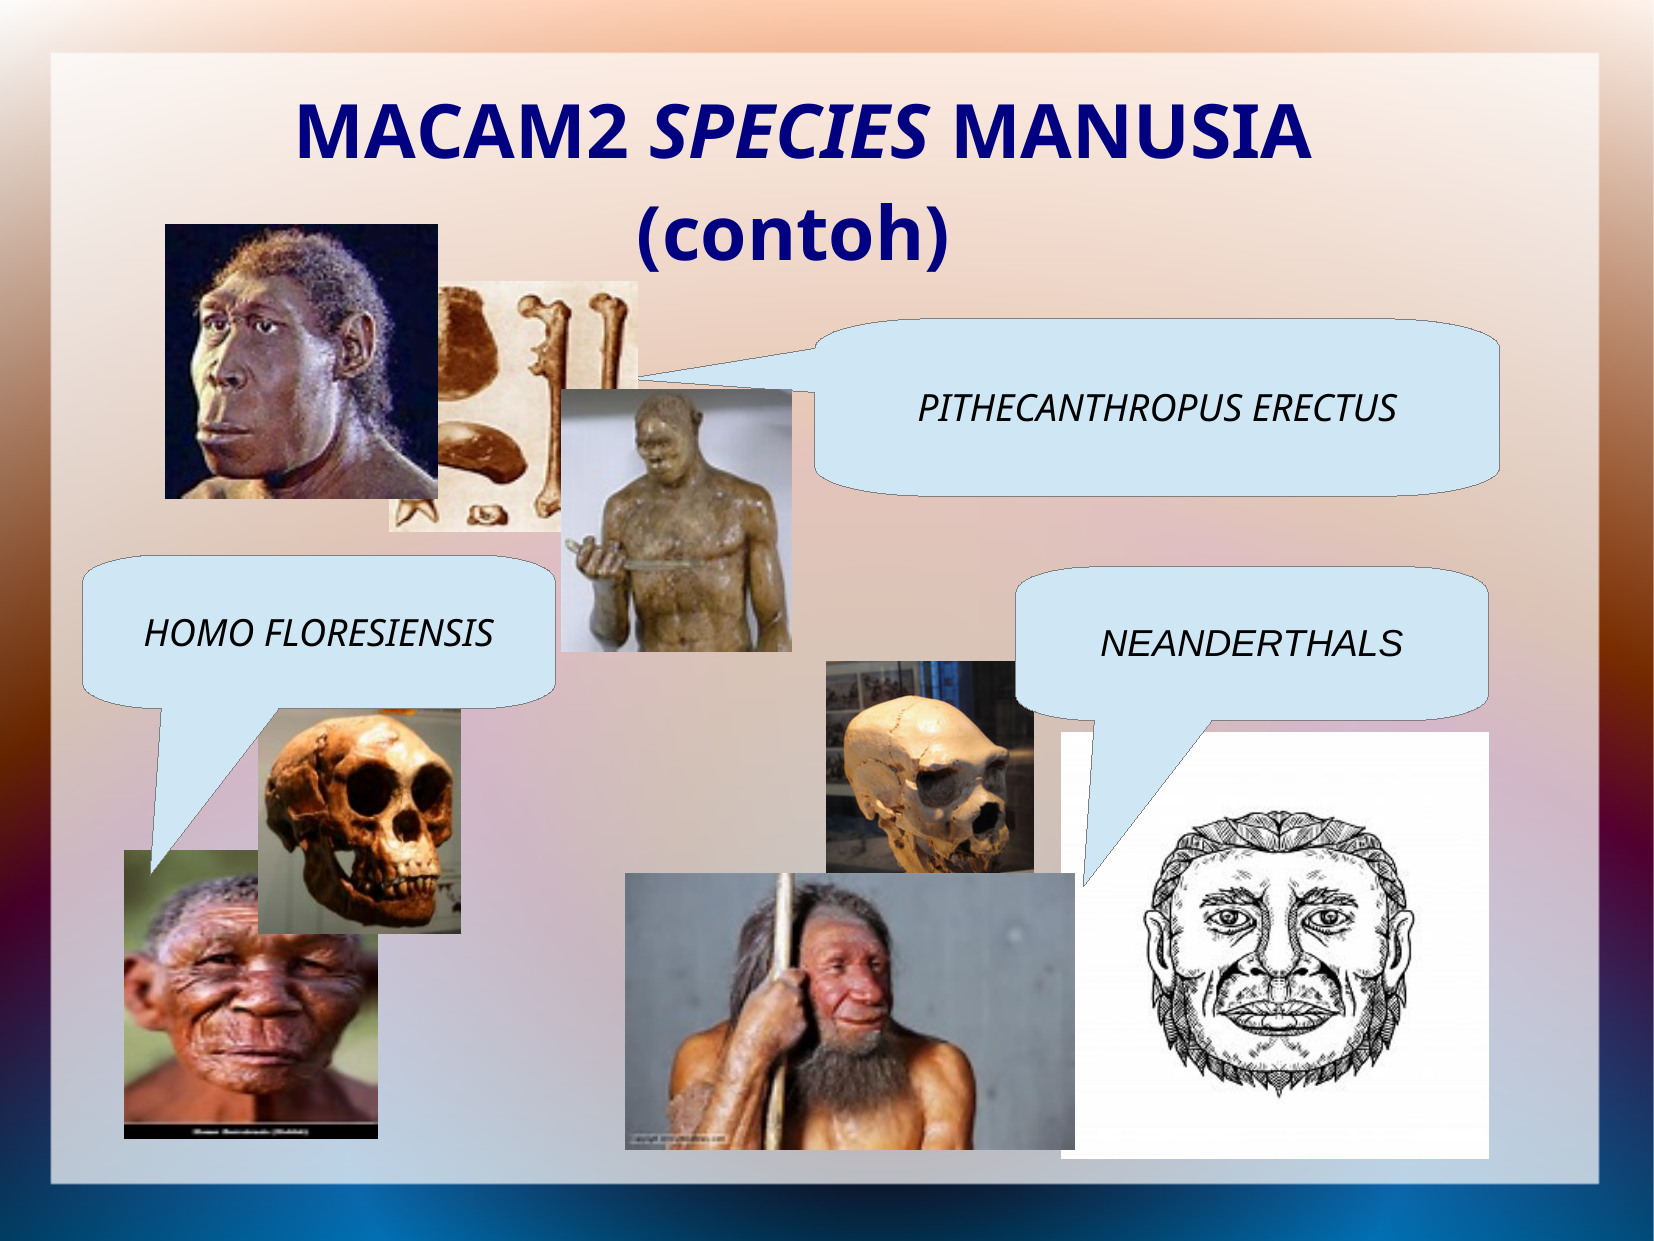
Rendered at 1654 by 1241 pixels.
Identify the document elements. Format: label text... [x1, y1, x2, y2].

text_box PITHECANTHROPUS ERECTUS [638, 318, 1500, 497]
text_box NEANDERTHALS [1015, 566, 1489, 887]
picture [0, 0, 1654, 1241]
title MACAM2 SPECIES MANUSIA (contoh) [59, 94, 1548, 267]
text_box HOMO FLORESIENSIS [82, 555, 556, 876]
